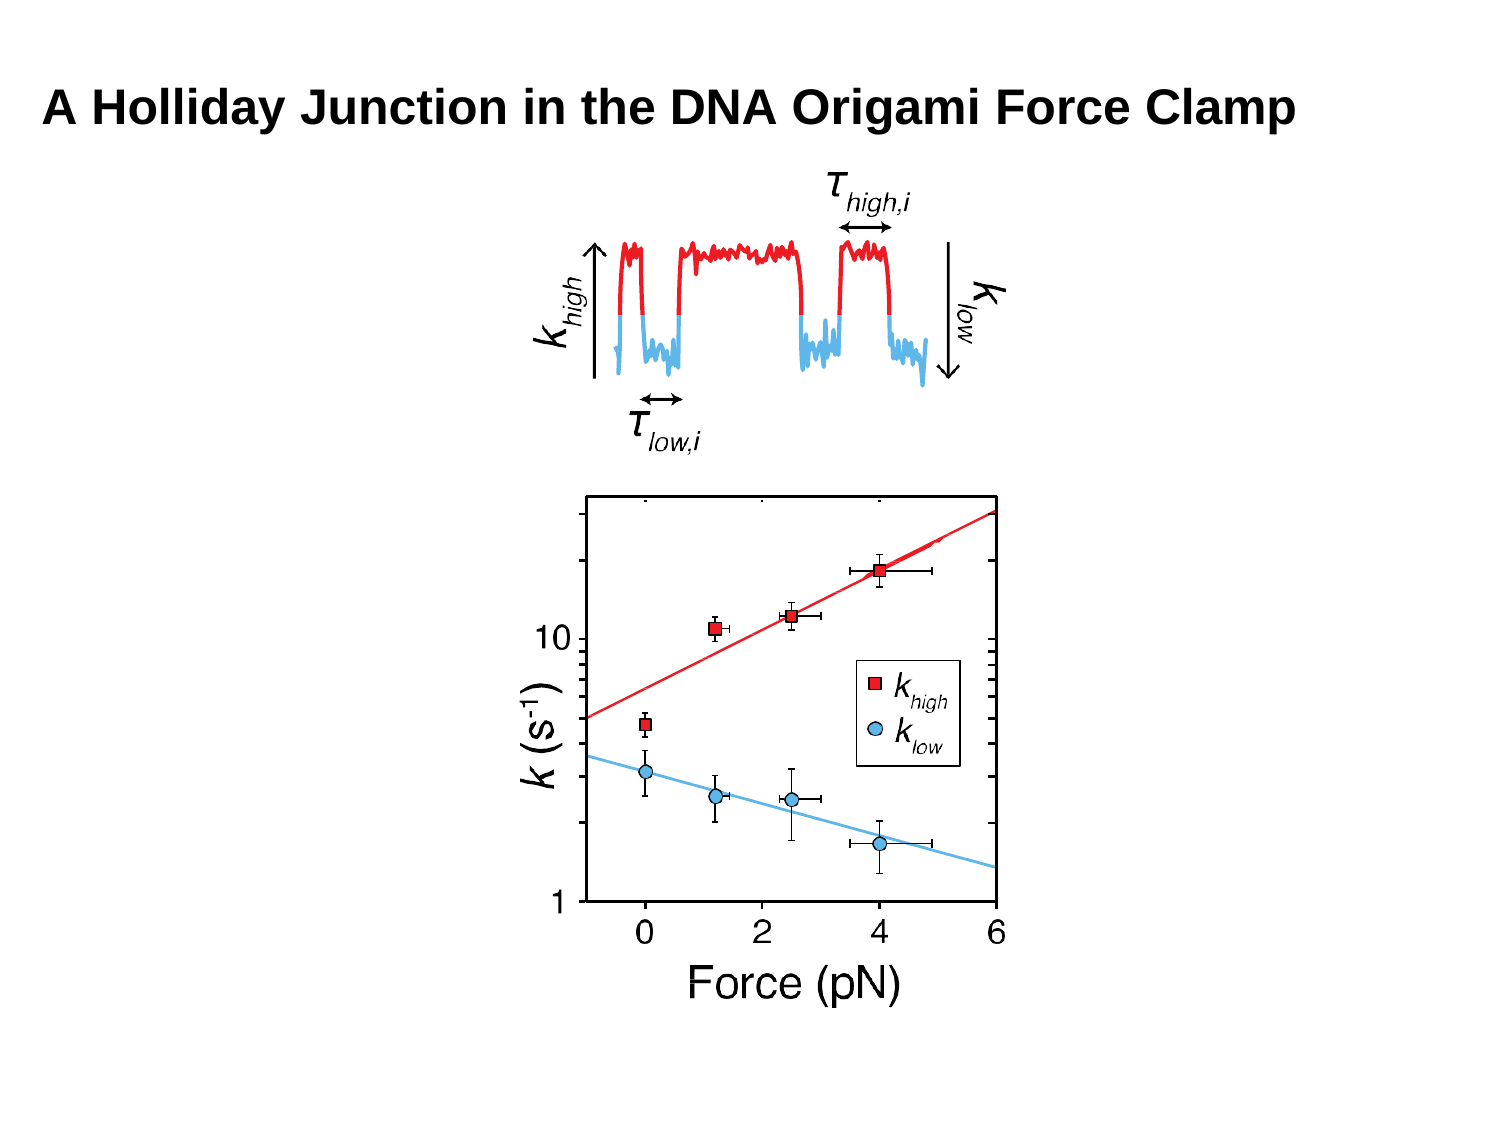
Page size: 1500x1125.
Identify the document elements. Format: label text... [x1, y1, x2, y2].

picture [988, 919, 1005, 944]
picture [827, 172, 901, 218]
text_box [519, 700, 538, 708]
text_box [653, 772, 712, 791]
text_box [870, 678, 880, 689]
text_box [641, 720, 650, 730]
text_box [875, 566, 885, 576]
picture [639, 392, 683, 406]
text_box [528, 720, 554, 740]
picture [582, 242, 607, 257]
picture [871, 919, 888, 943]
picture [895, 717, 943, 754]
text_box [903, 197, 910, 212]
text_box [710, 623, 721, 634]
text_box [694, 436, 700, 451]
picture [690, 965, 738, 999]
text_box [817, 964, 829, 1008]
picture [894, 672, 947, 713]
text_box [520, 742, 563, 754]
picture [784, 792, 799, 807]
picture [553, 624, 570, 650]
picture [872, 836, 887, 851]
picture [957, 281, 1006, 344]
text_box [787, 611, 796, 621]
text_box [730, 793, 791, 813]
picture [858, 965, 884, 998]
text_box [798, 572, 873, 614]
picture [936, 364, 960, 379]
picture [636, 919, 653, 944]
picture [832, 973, 854, 1008]
text_box [886, 509, 995, 570]
title A Holliday Junction in the DNA Origami Force Clamp [31, 27, 1469, 152]
picture [638, 764, 653, 779]
picture [838, 220, 892, 234]
text_box [588, 754, 638, 772]
picture [533, 278, 587, 349]
picture [753, 919, 771, 943]
text_box [588, 617, 785, 719]
text_box [946, 242, 950, 364]
text_box [904, 844, 995, 869]
text_box [536, 624, 546, 649]
text_box [552, 889, 562, 914]
text_box [888, 964, 900, 1008]
picture [629, 411, 691, 455]
picture [867, 721, 883, 737]
picture [708, 789, 723, 804]
text_box [520, 683, 563, 694]
text_box [880, 834, 912, 843]
picture [742, 973, 801, 999]
text_box [792, 810, 879, 836]
text_box [592, 257, 596, 379]
picture [520, 764, 554, 789]
